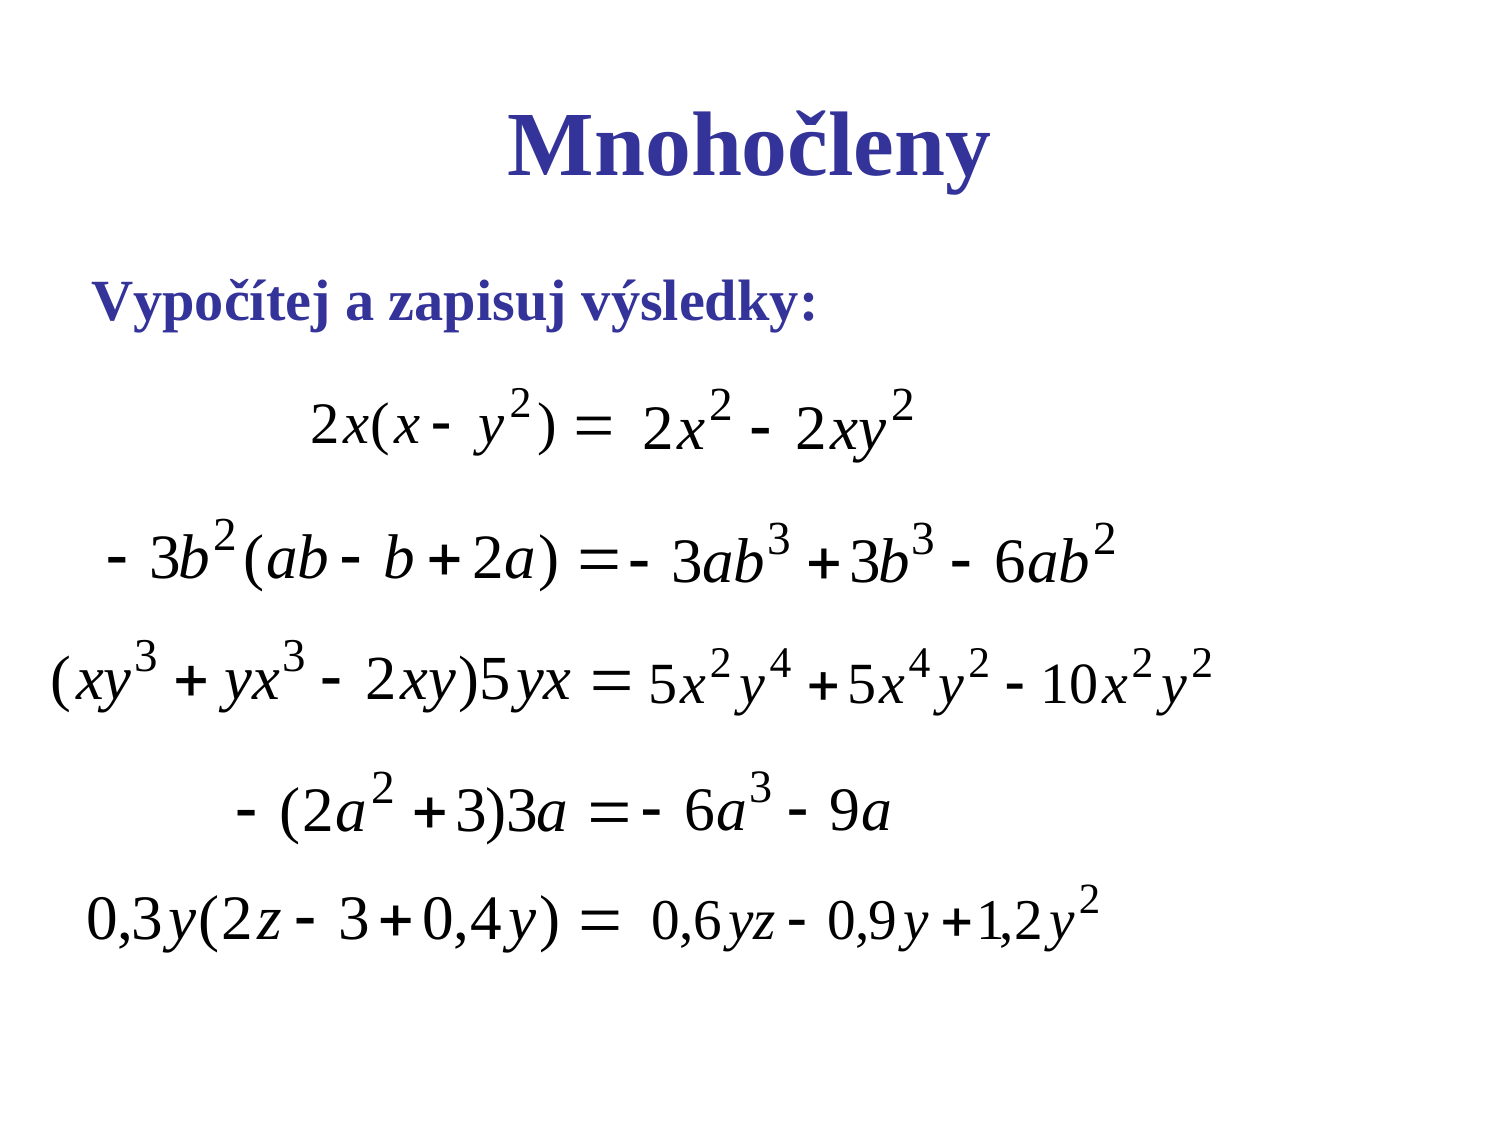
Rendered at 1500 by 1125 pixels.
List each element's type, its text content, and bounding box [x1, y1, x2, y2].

chart [632, 369, 928, 476]
chart [641, 630, 1223, 728]
chart [77, 881, 621, 966]
title Mnohočleny [75, 45, 1426, 233]
chart [226, 752, 904, 859]
chart [96, 499, 618, 605]
chart [643, 867, 1111, 964]
text_box Vypočítej a zapisuj výsledky: [76, 245, 1211, 350]
chart [619, 503, 1129, 599]
chart [42, 621, 632, 727]
chart [301, 370, 615, 468]
